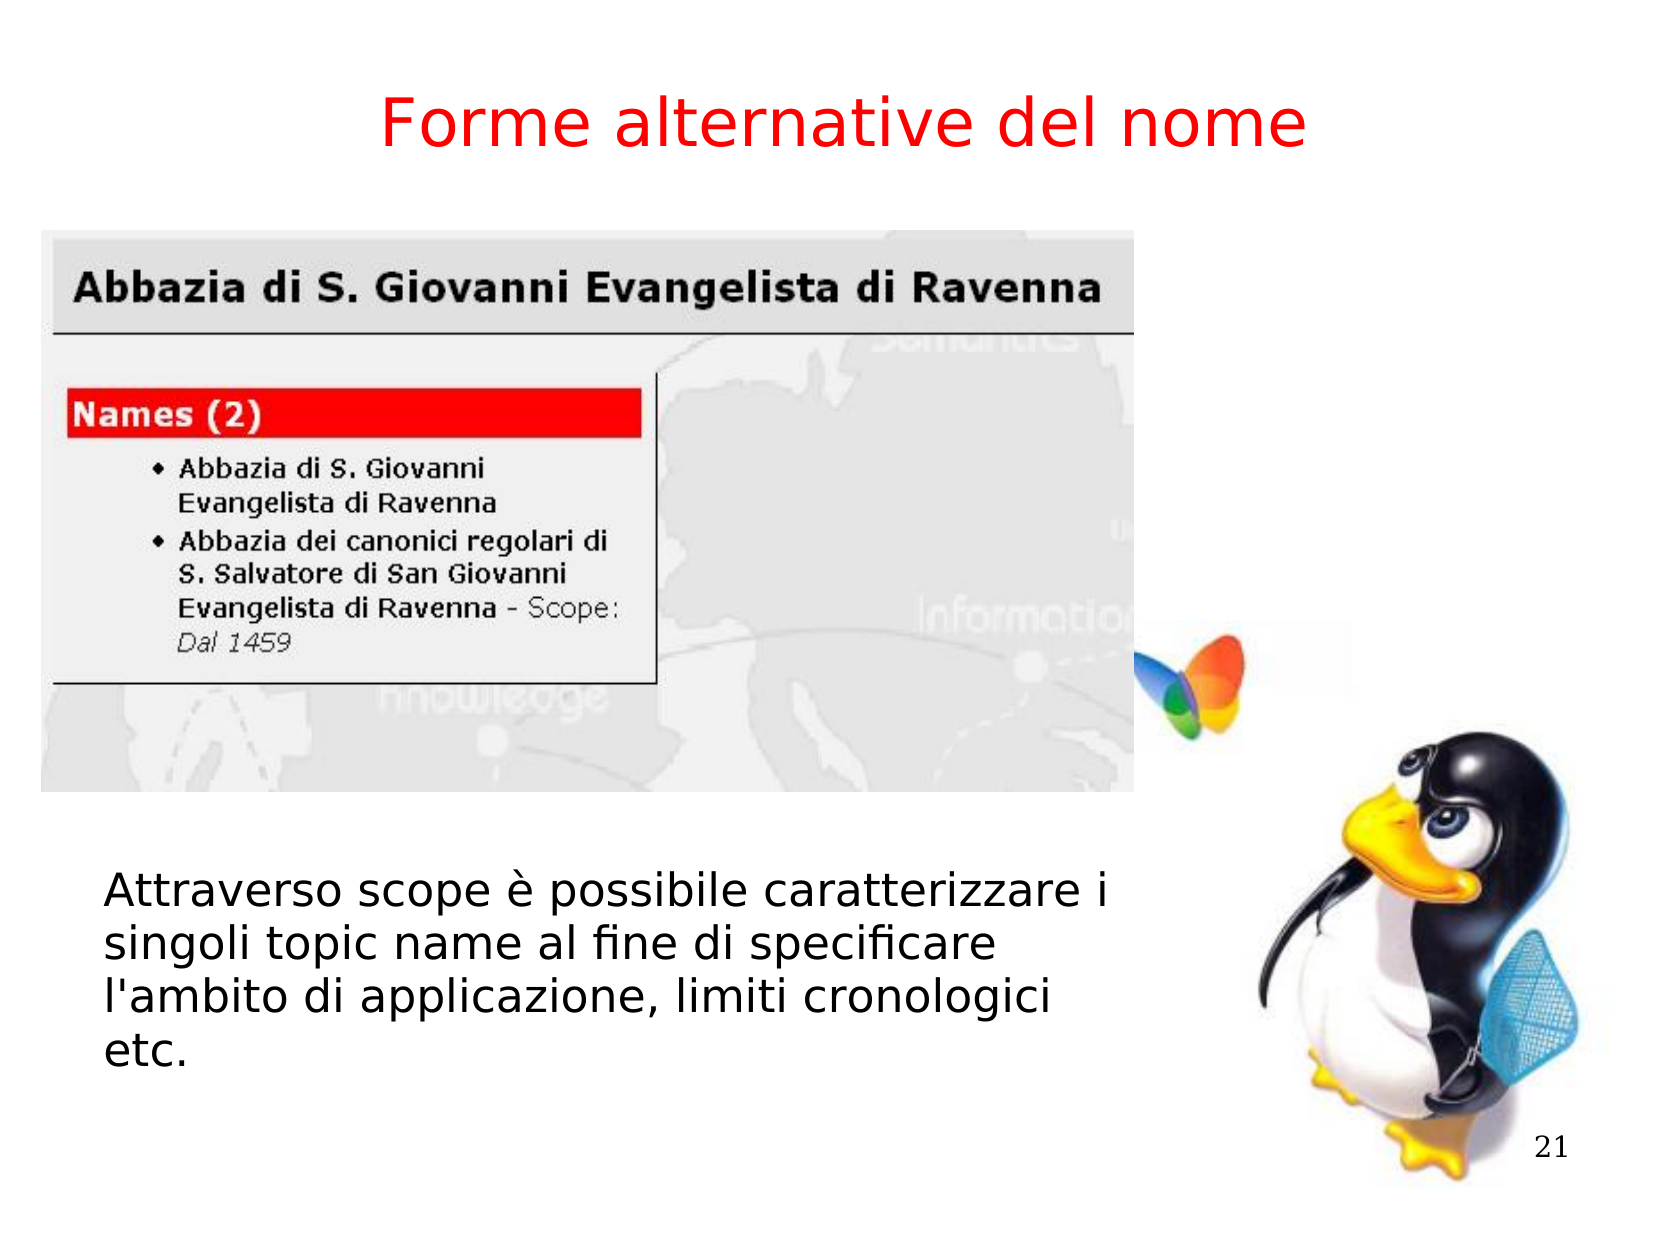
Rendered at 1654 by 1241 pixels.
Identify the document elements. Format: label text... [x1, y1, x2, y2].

picture [41, 230, 1647, 1204]
text_box Attraverso scope è possibile caratterizzare i singoli topic name al fine di specificare l'ambito di applicazione, limiti cronologici etc. [88, 856, 1152, 1085]
title Forme alternative del nome [82, 27, 1571, 220]
